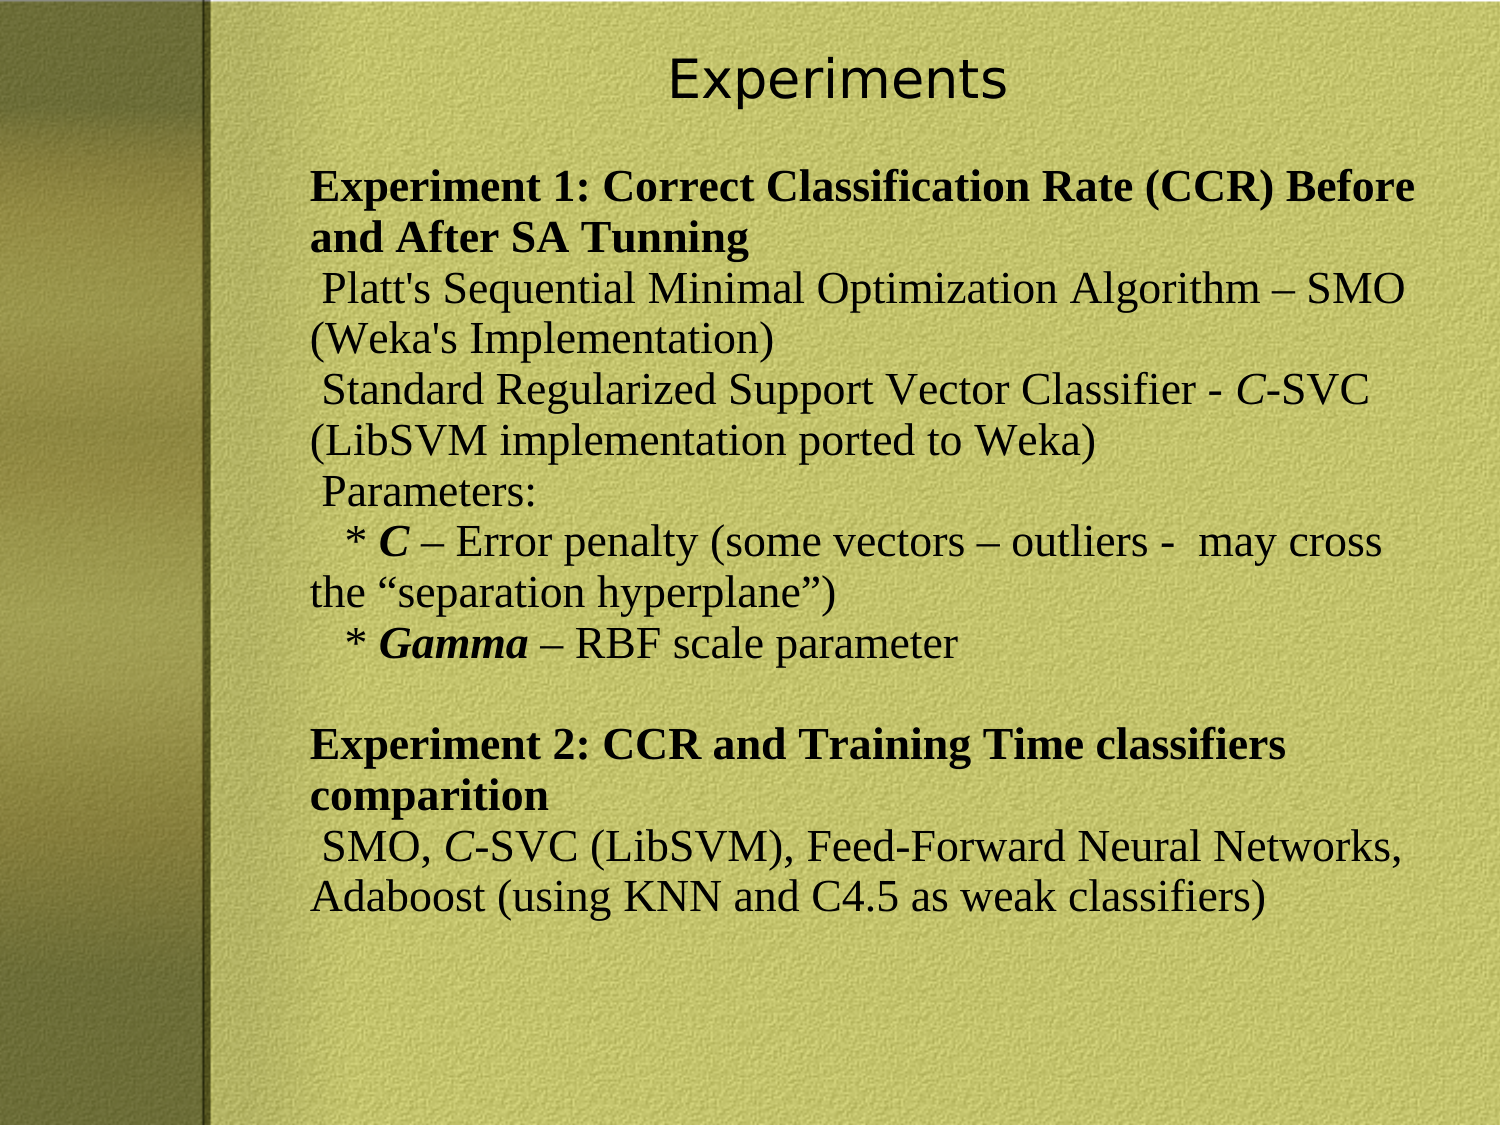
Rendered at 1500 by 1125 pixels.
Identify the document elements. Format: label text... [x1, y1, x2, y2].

picture [0, 0, 1500, 1125]
title Experiments [225, 0, 1451, 174]
text_box Experiment 1: Correct Classification Rate (CCR) Before and After SA Tunning Platt's Sequential Minimal Optimization Algorithm – SMO (Weka's Implementation) Standard Regularized Support Vector Classifier - C-SVC (LibSVM implementation ported to Weka) Parameters: * C – Error penalty (some vectors – outliers - may cross the “separation hyperplane”) * Gamma – RBF scale parameter Experiment 2: CCR and Training Time classifiers comparition SMO, C-SVC (LibSVM), Feed-Forward Neural Networks, Adaboost (using KNN and C4.5 as weak classifiers) [295, 153, 1447, 1112]
